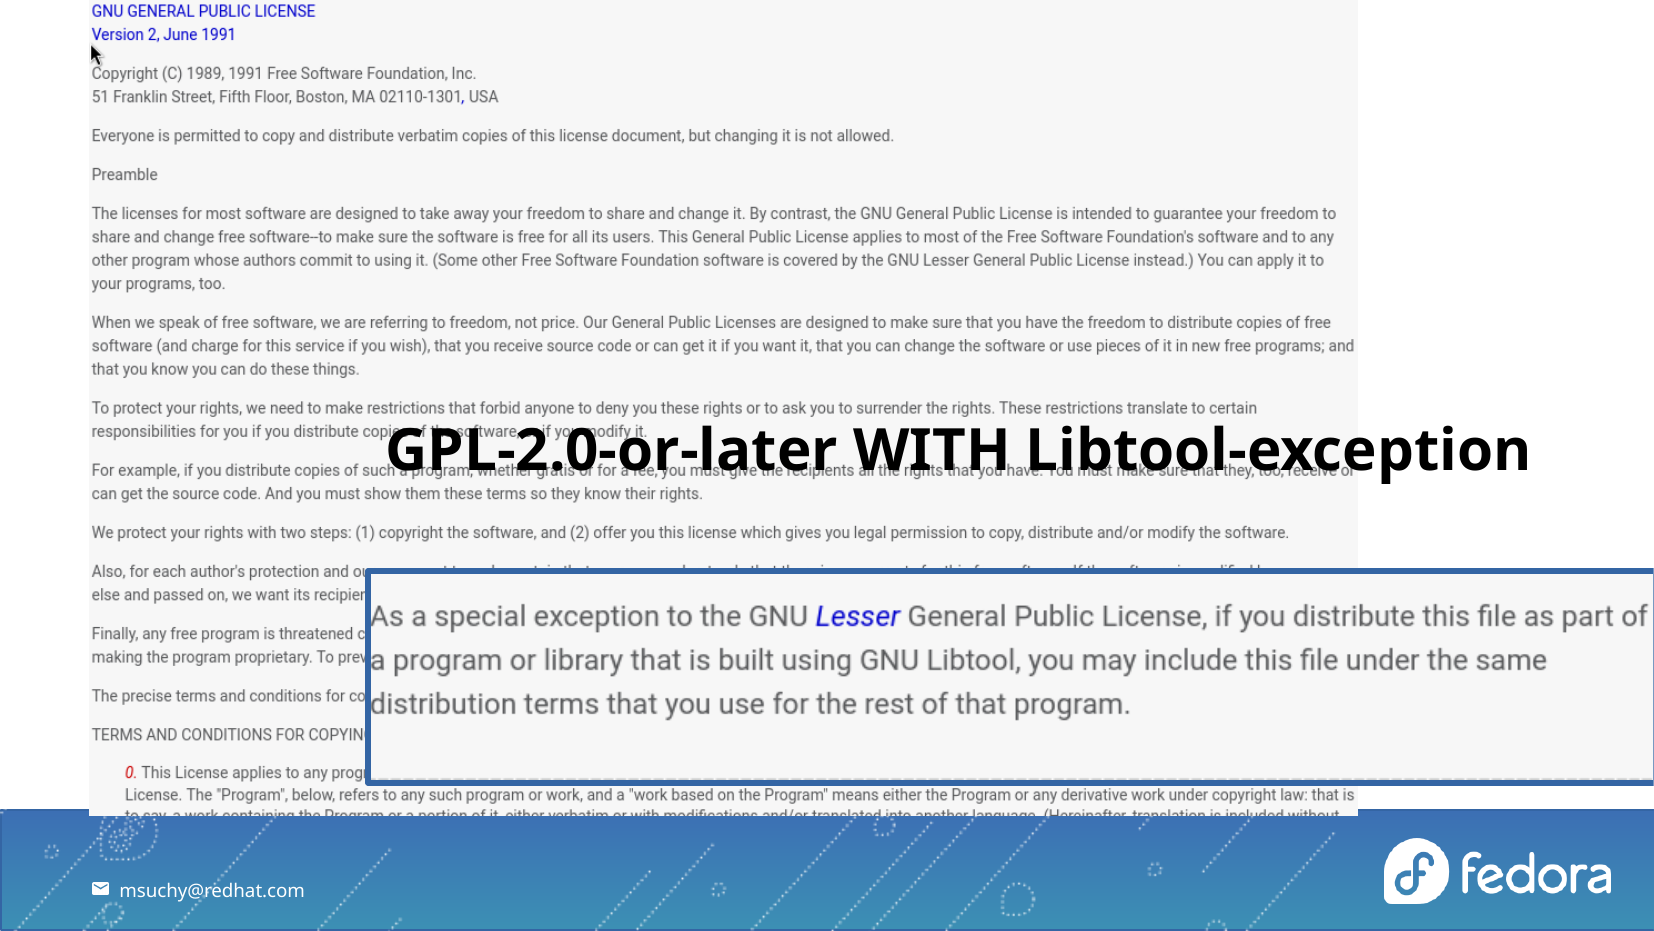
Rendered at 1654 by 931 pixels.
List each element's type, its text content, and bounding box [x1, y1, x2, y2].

text_box GPL-2.0-or-later WITH Libtool-exception [370, 405, 1646, 573]
picture [370, 573, 1654, 780]
picture [1384, 838, 1611, 904]
picture [0, 0, 1374, 931]
